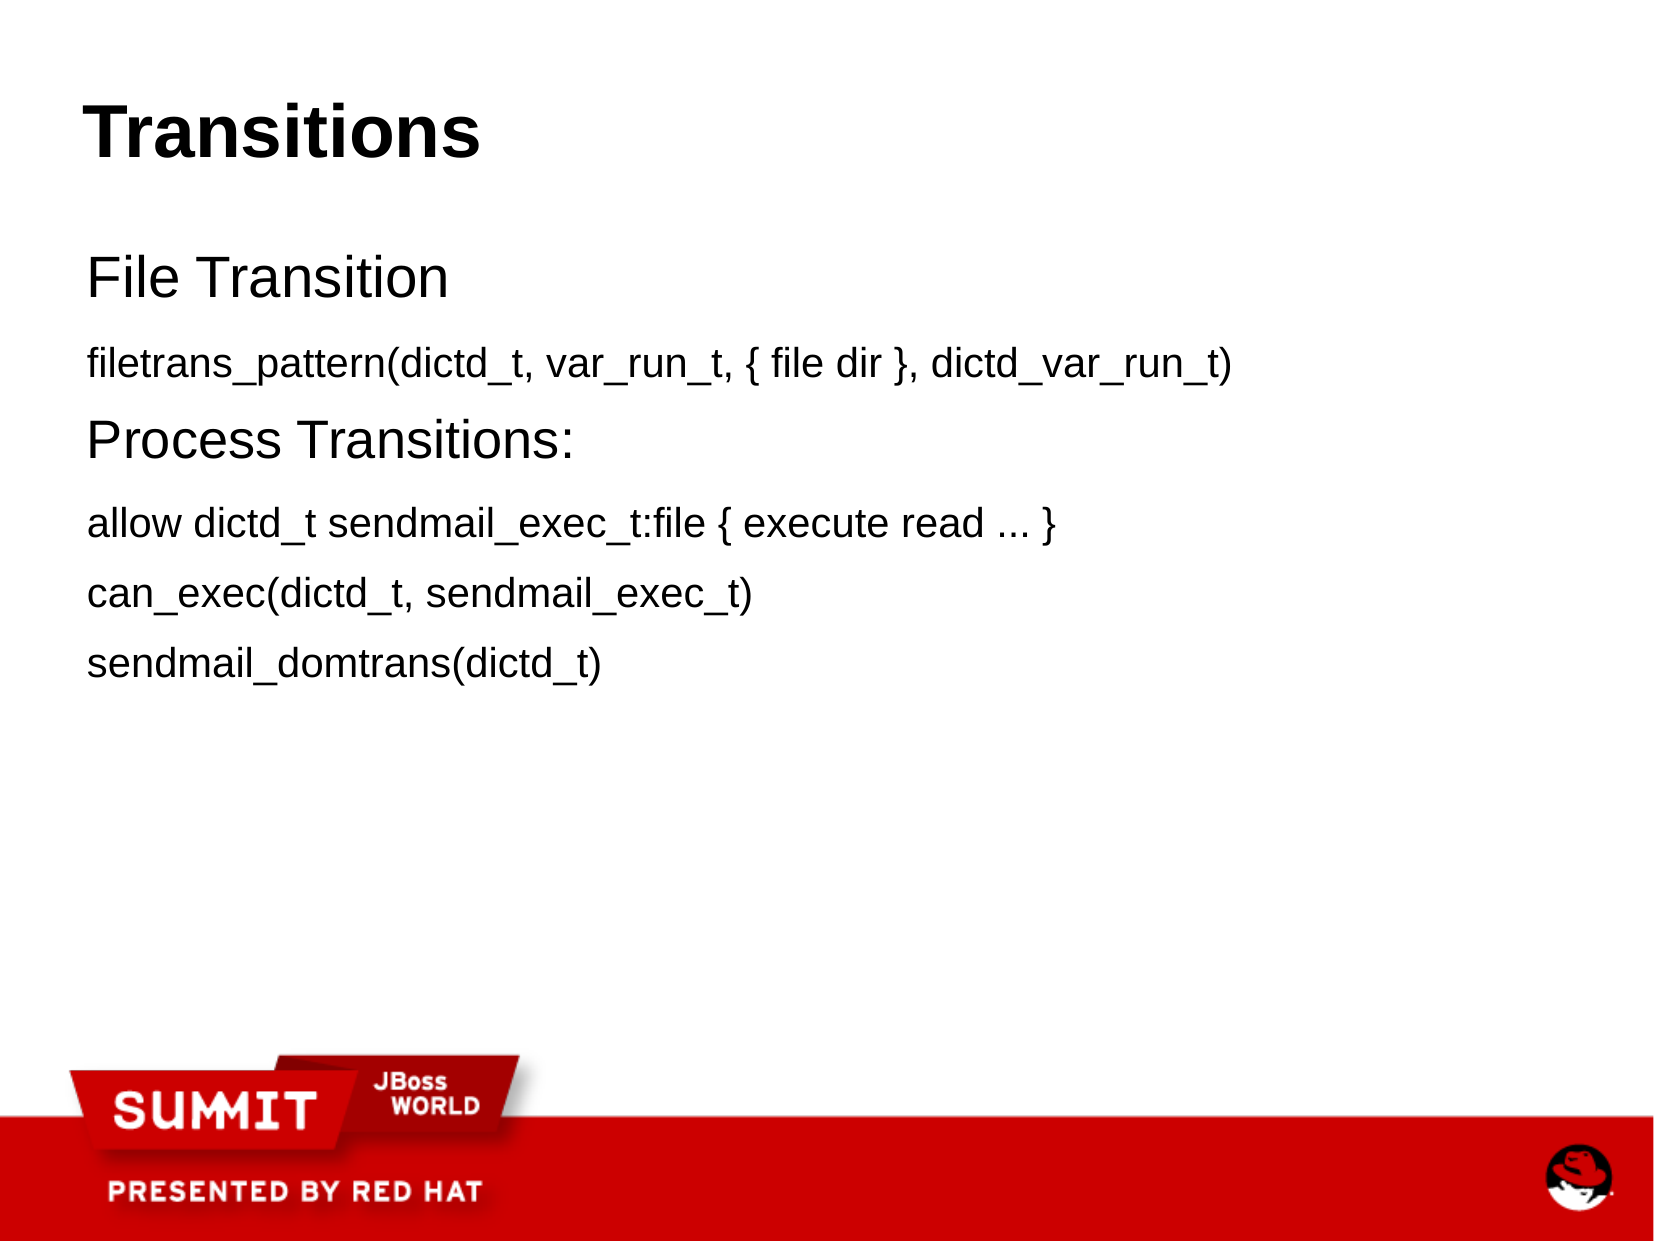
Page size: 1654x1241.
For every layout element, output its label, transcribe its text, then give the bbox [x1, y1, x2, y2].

title Transitions [82, 45, 1571, 218]
list File Transition filetrans_pattern(dictd_t, var_run_t, { file dir }, dictd_var_run_t) Process Transitions: allow dictd_t sendmail_exec_t:file { execute read ... } can_exec(dictd_t, sendmail_exec_t) sendmail_domtrans(dictd_t) [86, 244, 1576, 1024]
picture [0, 1043, 1654, 1241]
